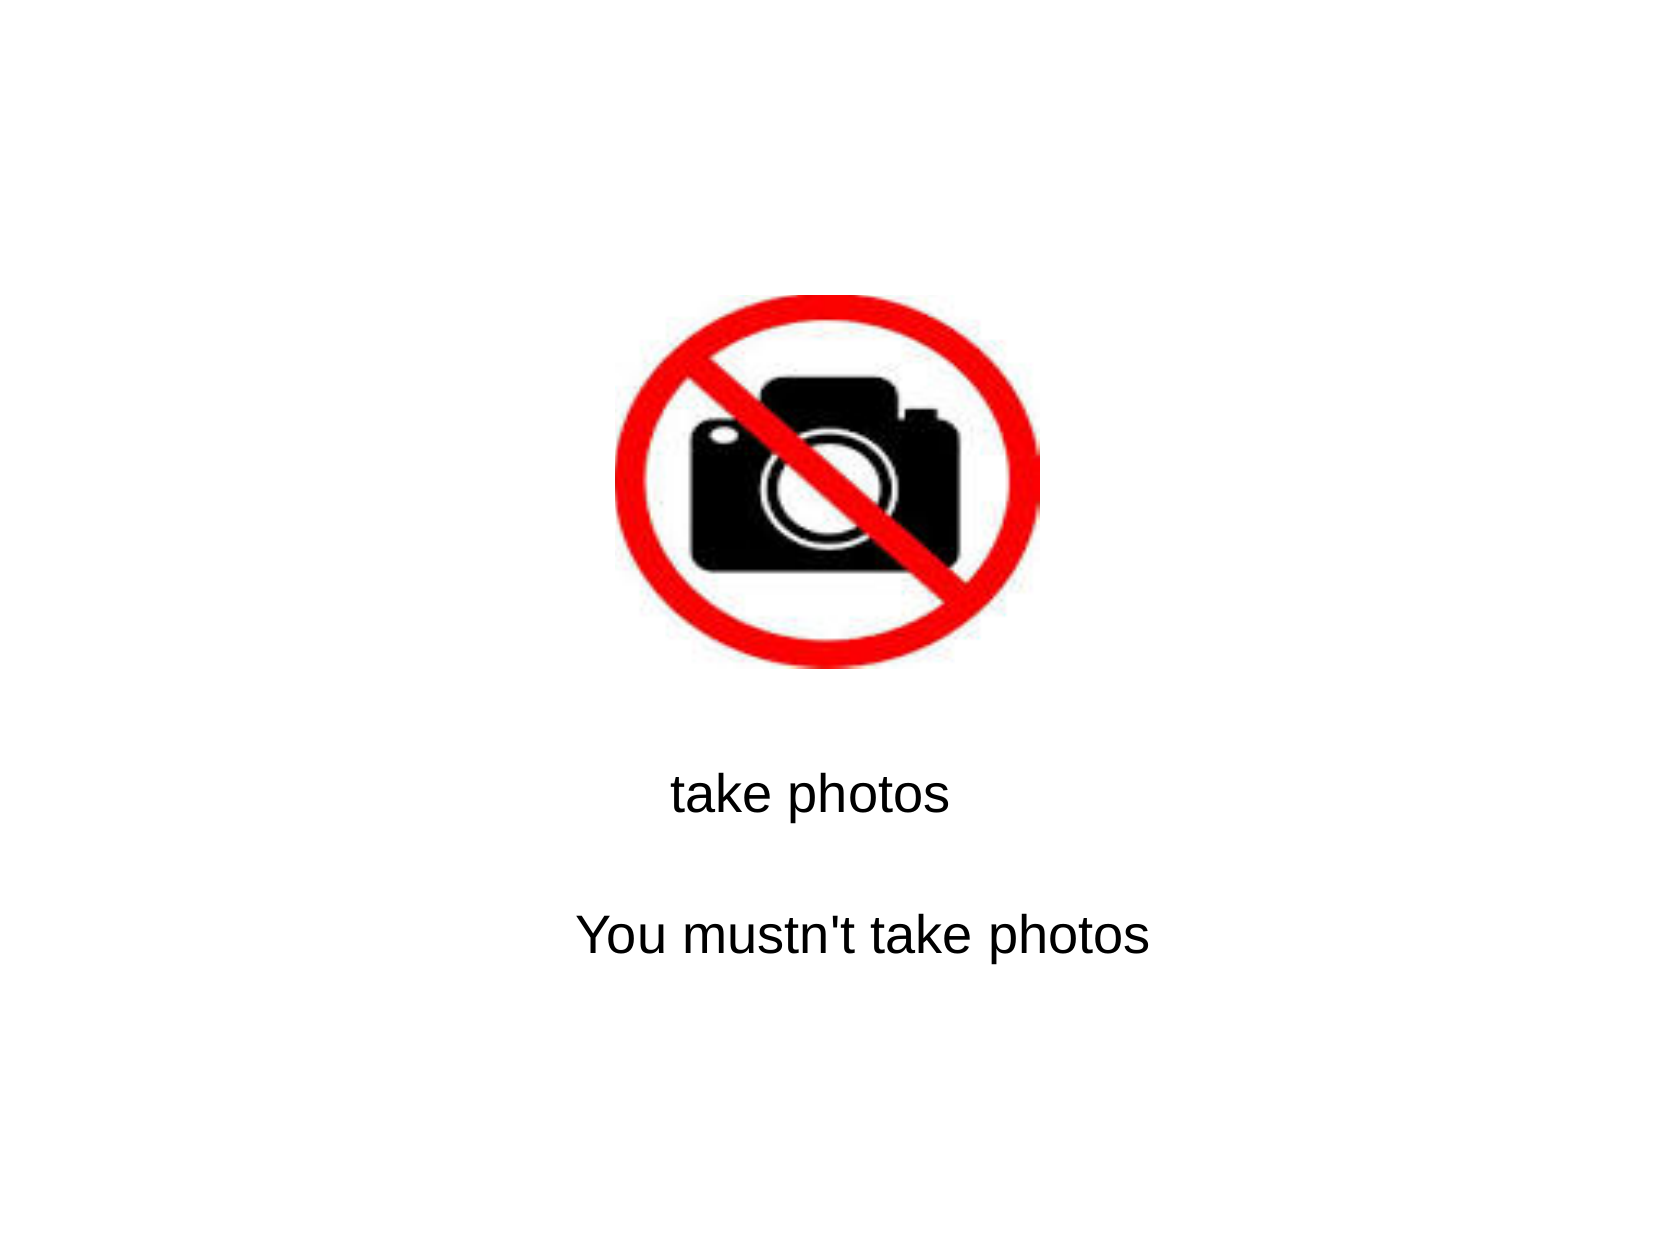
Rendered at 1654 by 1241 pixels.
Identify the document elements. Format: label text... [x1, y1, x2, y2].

text_box take photos [655, 755, 966, 832]
text_box You mustn't take photos [561, 897, 1165, 973]
picture [615, 295, 1040, 669]
